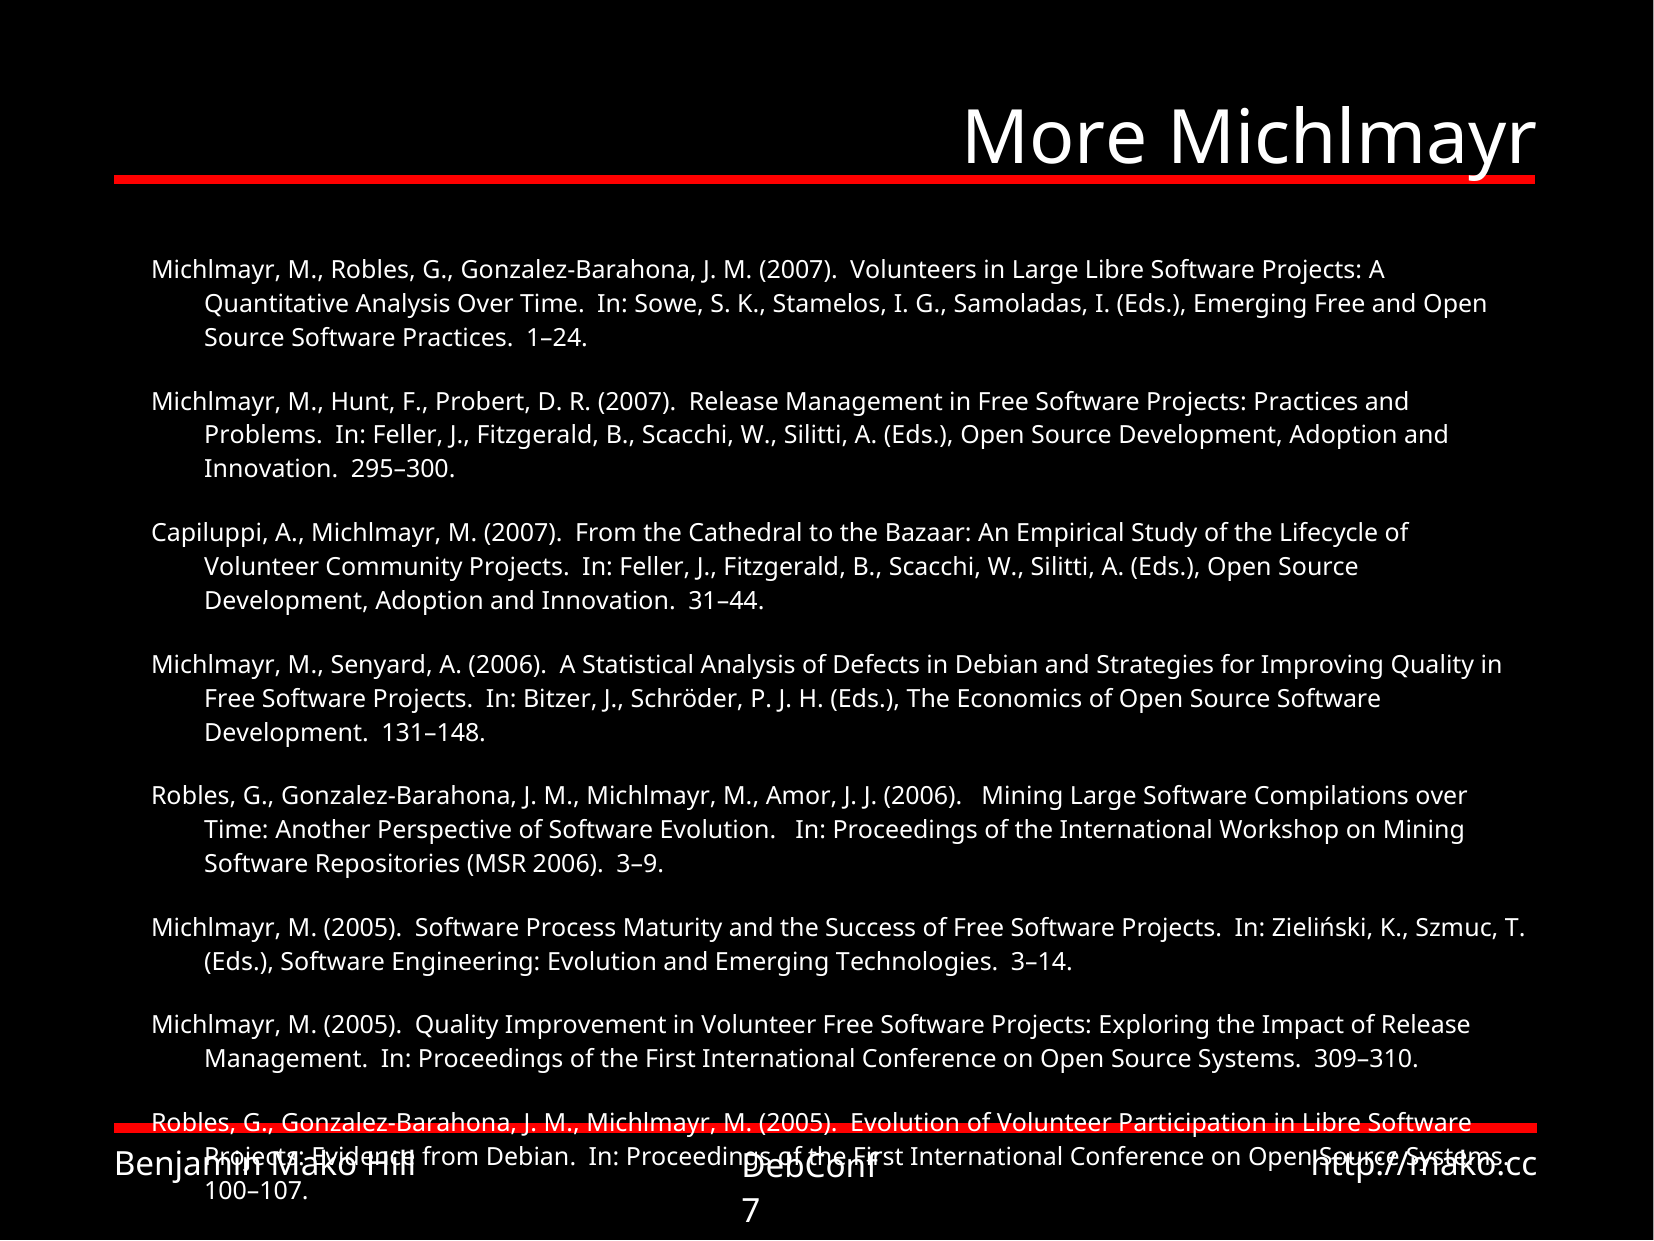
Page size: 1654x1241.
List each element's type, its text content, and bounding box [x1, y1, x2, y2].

list Michlmayr, M., Robles, G., Gonzalez-Barahona, J. M. (2007). Volunteers in Large Libre Software Projects: A Quantitative Analysis Over Time. In: Sowe, S. K., Stamelos, I. G., Samoladas, I. (Eds.), Emerging Free and Open Source Software Practices. 1–24. Michlmayr, M., Hunt, F., Probert, D. R. (2007). Release Management in Free Software Projects: Practices and Problems. In: Feller, J., Fitzgerald, B., Scacchi, W., Silitti, A. (Eds.), Open Source Development, Adoption and Innovation. 295–300. Capiluppi, A., Michlmayr, M. (2007). From the Cathedral to the Bazaar: An Empirical Study of the Lifecycle of Volunteer Community Projects. In: Feller, J., Fitzgerald, B., Scacchi, W., Silitti, A. (Eds.), Open Source Development, Adoption and Innovation. 31–44. Michlmayr, M., Senyard, A. (2006). A Statistical Analysis of Defects in Debian and Strategies for Improving Quality in Free Software Projects. In: Bitzer, J., Schröder, P. J. H. (Eds.), The Economics of Open Source Software Development. 131–148. Robles, G., Gonzalez-Barahona, J. M., Michlmayr, M., Amor, J. J. (2006). Mining Large Software Compilations over Time: Another Perspective of Software Evolution. In: Proceedings of the International Workshop on Mining Software Repositories (MSR 2006). 3–9. Michlmayr, M. (2005). Software Process Maturity and the Success of Free Software Projects. In: Zieliński, K., Szmuc, T. (Eds.), Software Engineering: Evolution and Emerging Technologies. 3–14. Michlmayr, M. (2005). Quality Improvement in Volunteer Free Software Projects: Exploring the Impact of Release Management. In: Proceedings of the First International Conference on Open Source Systems. 309–310. Robles, G., Gonzalez-Barahona, J. M., Michlmayr, M. (2005). Evolution of Volunteer Participation in Libre Software Projects: Evidence from Debian. In: Proceedings of the First International Conference on Open Source Systems. 100–107. Michlmayr, M., Hunt, F., Probert, D. (2005). Quality Practices and Problems in Free Software Projects. In: Proceedings of the First International Conference on Open Source Systems. 24–28. [133, 251, 1530, 1089]
title More Michlmayr [125, 70, 1538, 198]
